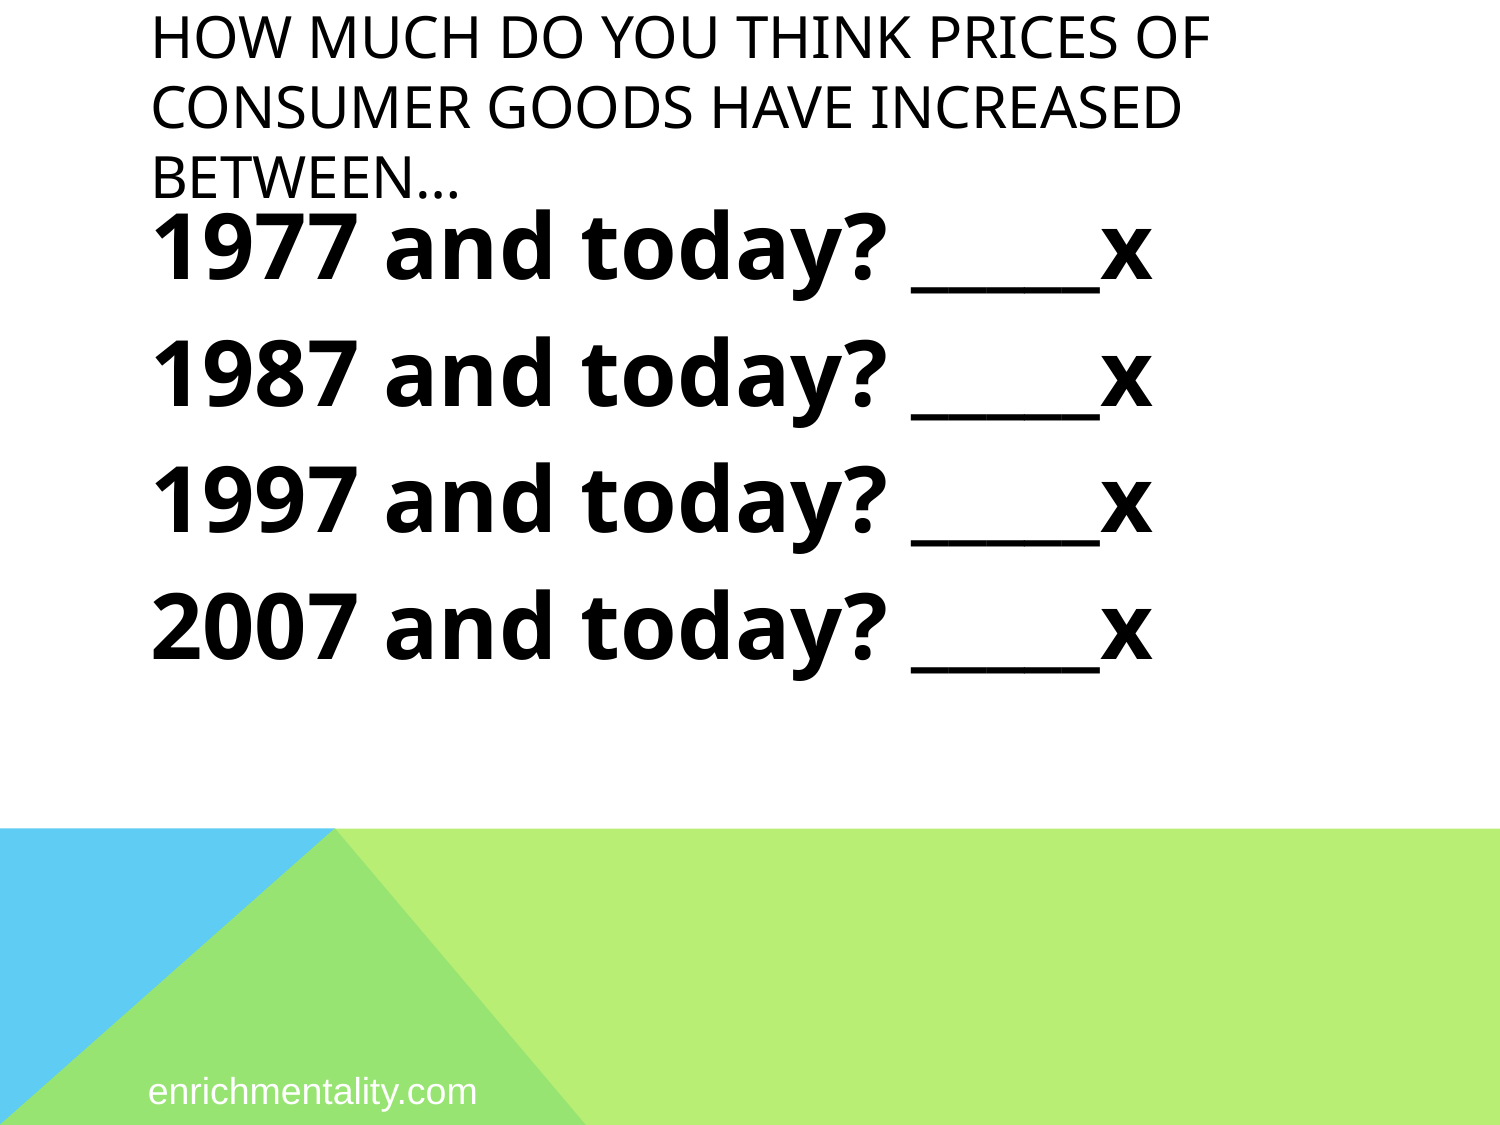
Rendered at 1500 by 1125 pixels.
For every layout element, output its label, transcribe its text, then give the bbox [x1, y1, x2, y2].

title How much do you think prices of consumer goods have increased between… [135, 60, 1500, 150]
list 1977 and today? _____x 1987 and today? _____x 1997 and today? _____x 2007 and today? _____x [135, 180, 1369, 768]
text_box enrichmentality.com [118, 1062, 508, 1120]
